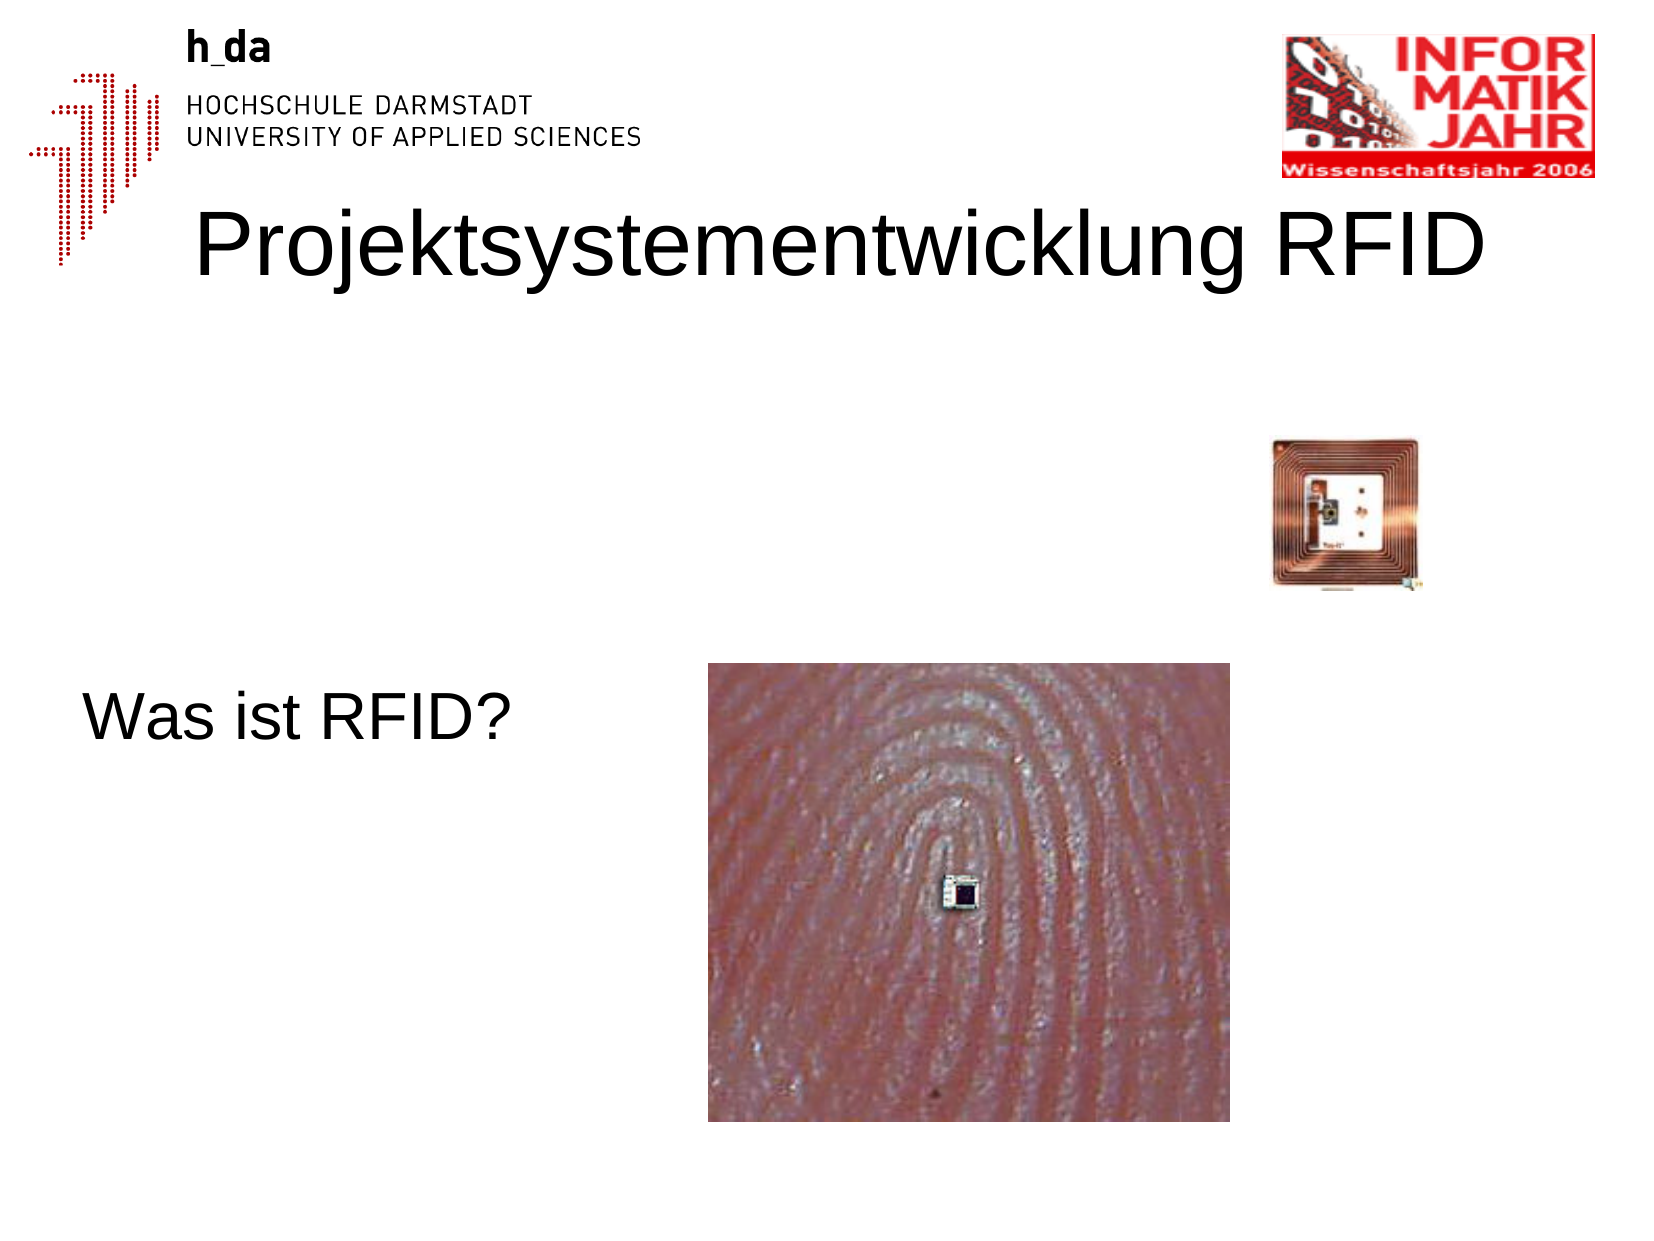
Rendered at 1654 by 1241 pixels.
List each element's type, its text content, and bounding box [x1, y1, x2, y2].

picture [29, 29, 640, 266]
picture [1269, 435, 1423, 591]
subtitle Was ist RFID? [82, 324, 532, 1109]
picture [1282, 34, 1595, 49]
title Projektsystementwicklung RFID [59, 49, 1625, 296]
picture [708, 663, 1230, 1123]
